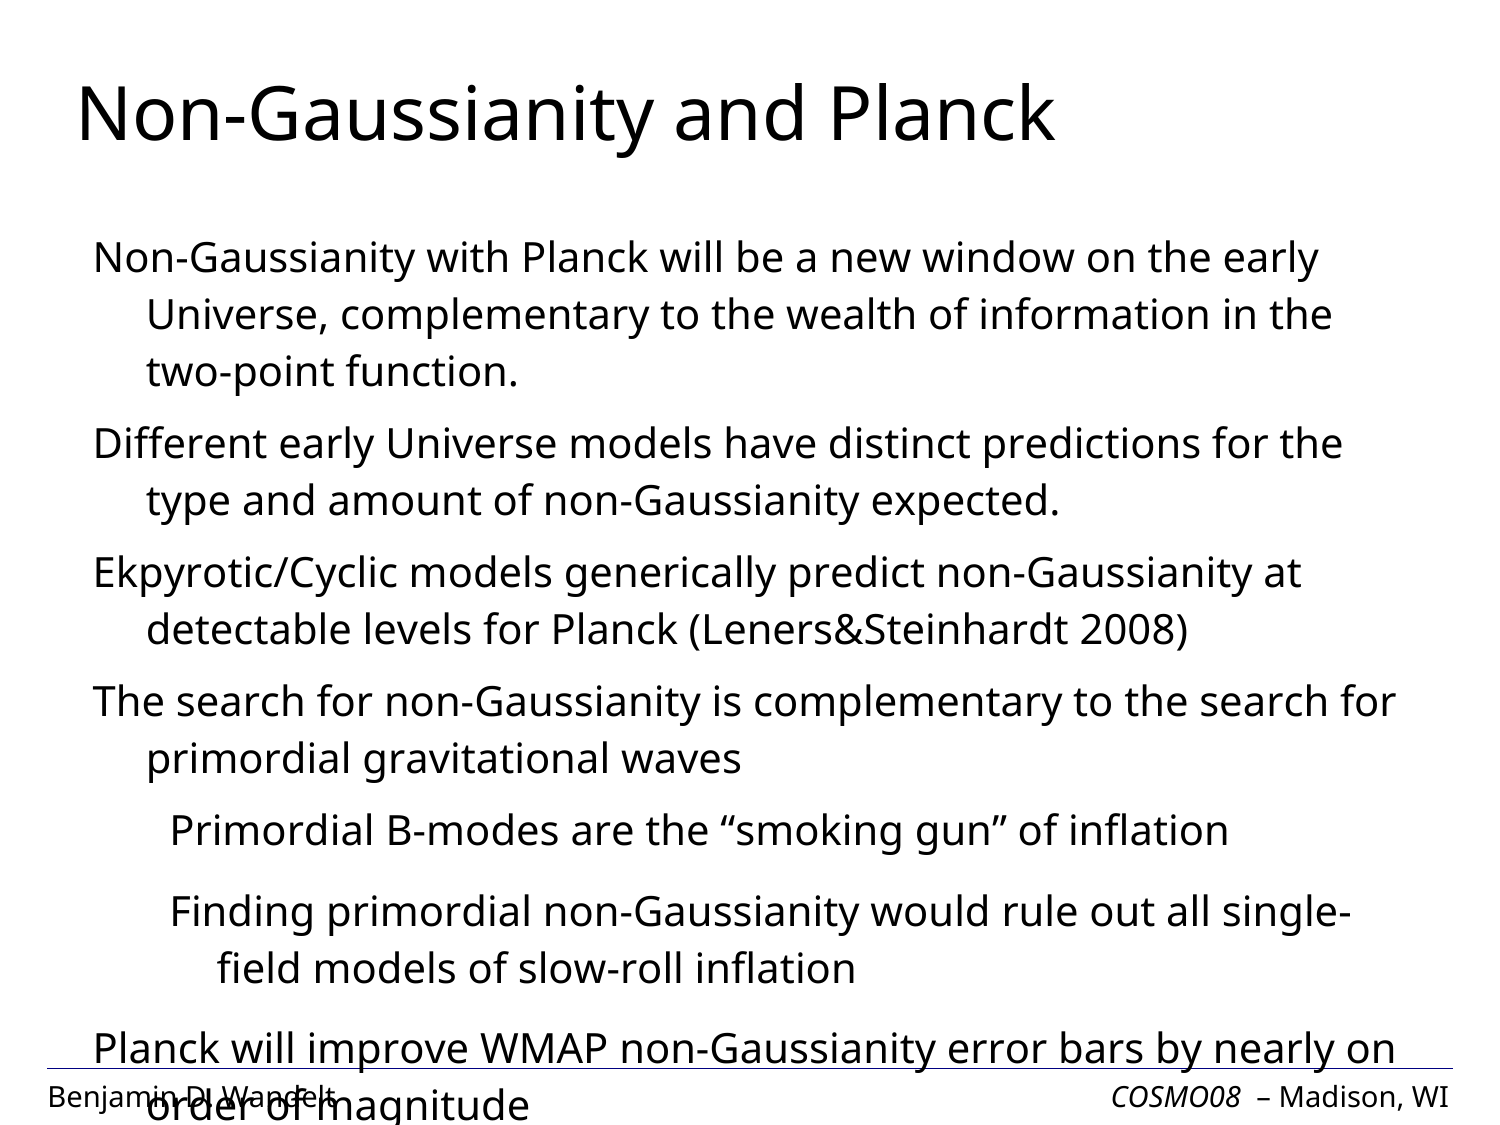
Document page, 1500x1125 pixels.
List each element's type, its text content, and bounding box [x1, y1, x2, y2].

title Non-Gaussianity and Planck [74, 34, 1425, 190]
list Non-Gaussianity with Planck will be a new window on the early Universe, complementary to the wealth of information in the two-point function. Different early Universe models have distinct predictions for the type and amount of non-Gaussianity expected. Ekpyrotic/Cyclic models generically predict non-Gaussianity at detectable levels for Planck (Leners&Steinhardt 2008) The search for non-Gaussianity is complementary to the search for primordial gravitational waves Primordial B-modes are the “smoking gun” of inflation Finding primordial non-Gaussianity would rule out all single-field models of slow-roll inflation Planck will improve WMAP non-Gaussianity error bars by nearly on order of magnitude [74, 227, 1425, 1047]
